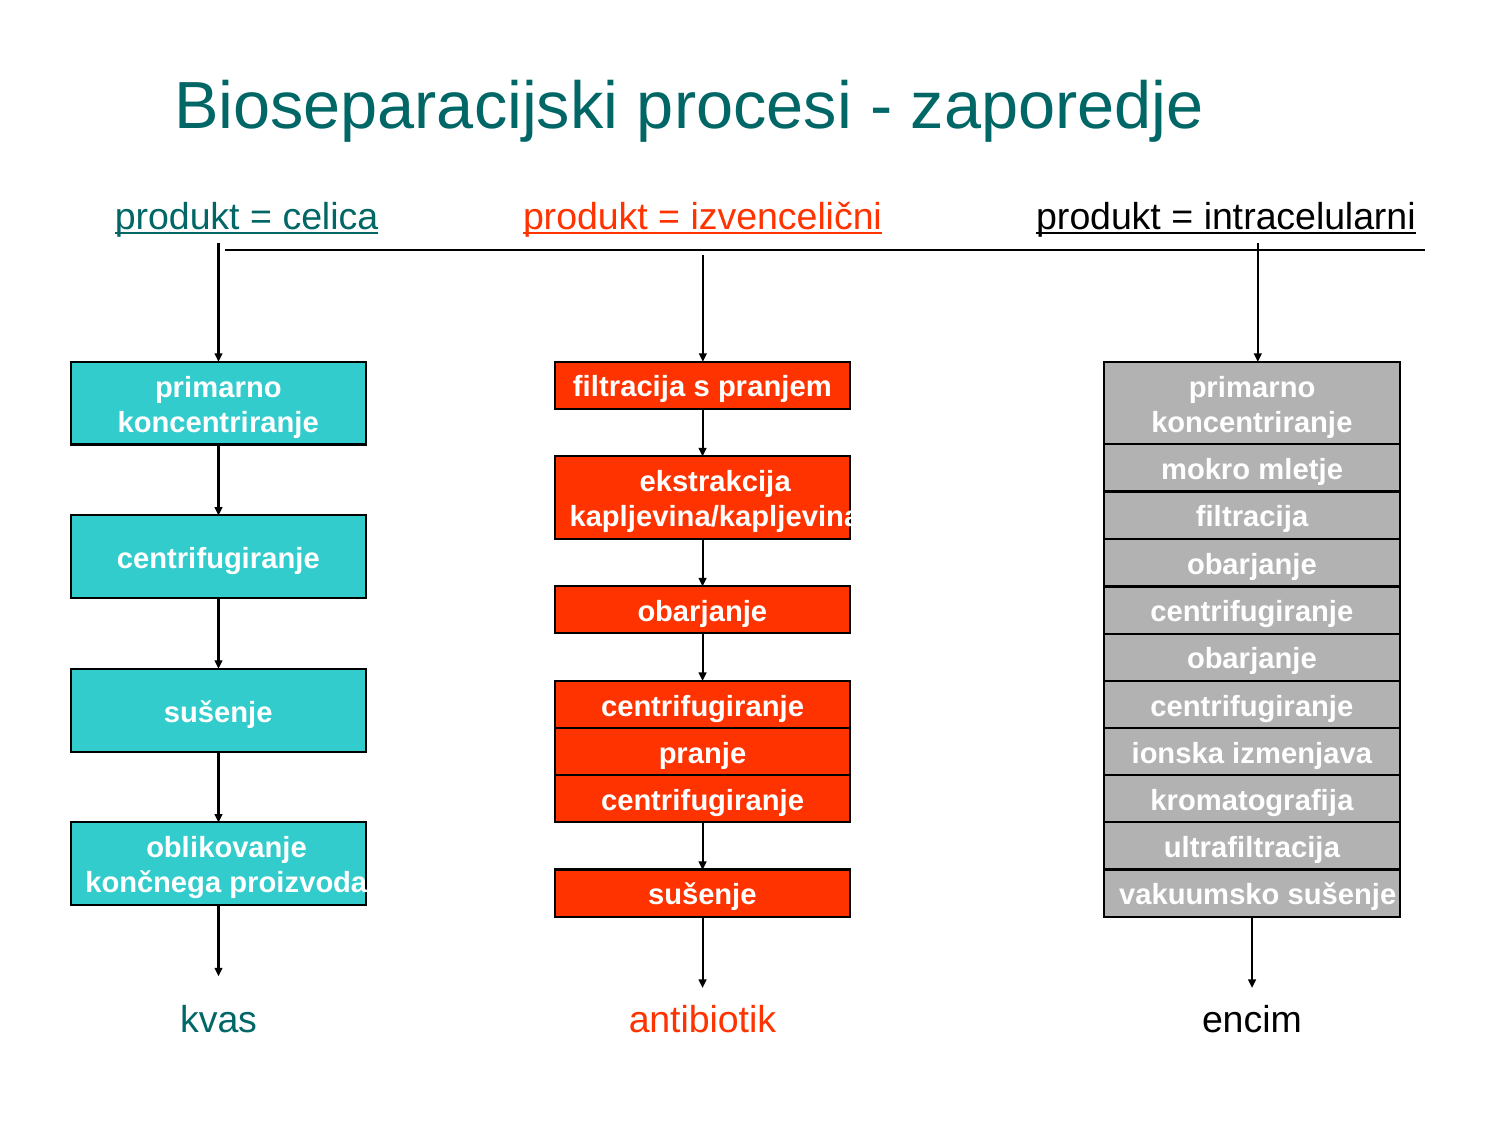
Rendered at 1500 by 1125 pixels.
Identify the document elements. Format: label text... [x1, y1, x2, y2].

text_box obarjanje [1104, 633, 1400, 680]
text_box produkt = izvencelični [466, 184, 939, 246]
text_box produkt = celica [100, 184, 466, 246]
text_box obarjanje [1104, 538, 1400, 586]
text_box encim [1122, 987, 1383, 1049]
text_box filtracija s pranjem [554, 361, 851, 409]
text_box ionska izmenjava [1104, 727, 1400, 774]
text_box oblikovanje končnega proizvoda [70, 822, 367, 906]
text_box centrifugiranje [554, 680, 851, 727]
text_box produkt = intracelularni [1021, 184, 1447, 246]
text_box sušenje [70, 669, 367, 752]
text_box vakuumsko sušenje [1104, 869, 1400, 917]
text_box ekstrakcija kapljevina/kapljevina [554, 456, 851, 539]
text_box kromatografija [1104, 774, 1400, 822]
text_box primarno koncentriranje [1104, 361, 1400, 444]
text_box obarjanje [554, 586, 851, 634]
text_box centrifugiranje [70, 515, 367, 599]
text_box mokro mletje [1104, 444, 1400, 491]
text_box filtracija [1104, 491, 1400, 538]
text_box kvas [88, 987, 349, 1049]
text_box pranje [554, 727, 851, 774]
text_box primarno koncentriranje [70, 361, 367, 445]
text_box centrifugiranje [1104, 586, 1400, 633]
text_box Bioseparacijski procesi - zaporedje [159, 54, 1341, 151]
text_box sušenje [554, 869, 851, 917]
text_box antibiotik [572, 987, 833, 1049]
text_box ultrafiltracija [1104, 822, 1400, 869]
text_box centrifugiranje [554, 774, 851, 823]
text_box centrifugiranje [1104, 680, 1400, 727]
